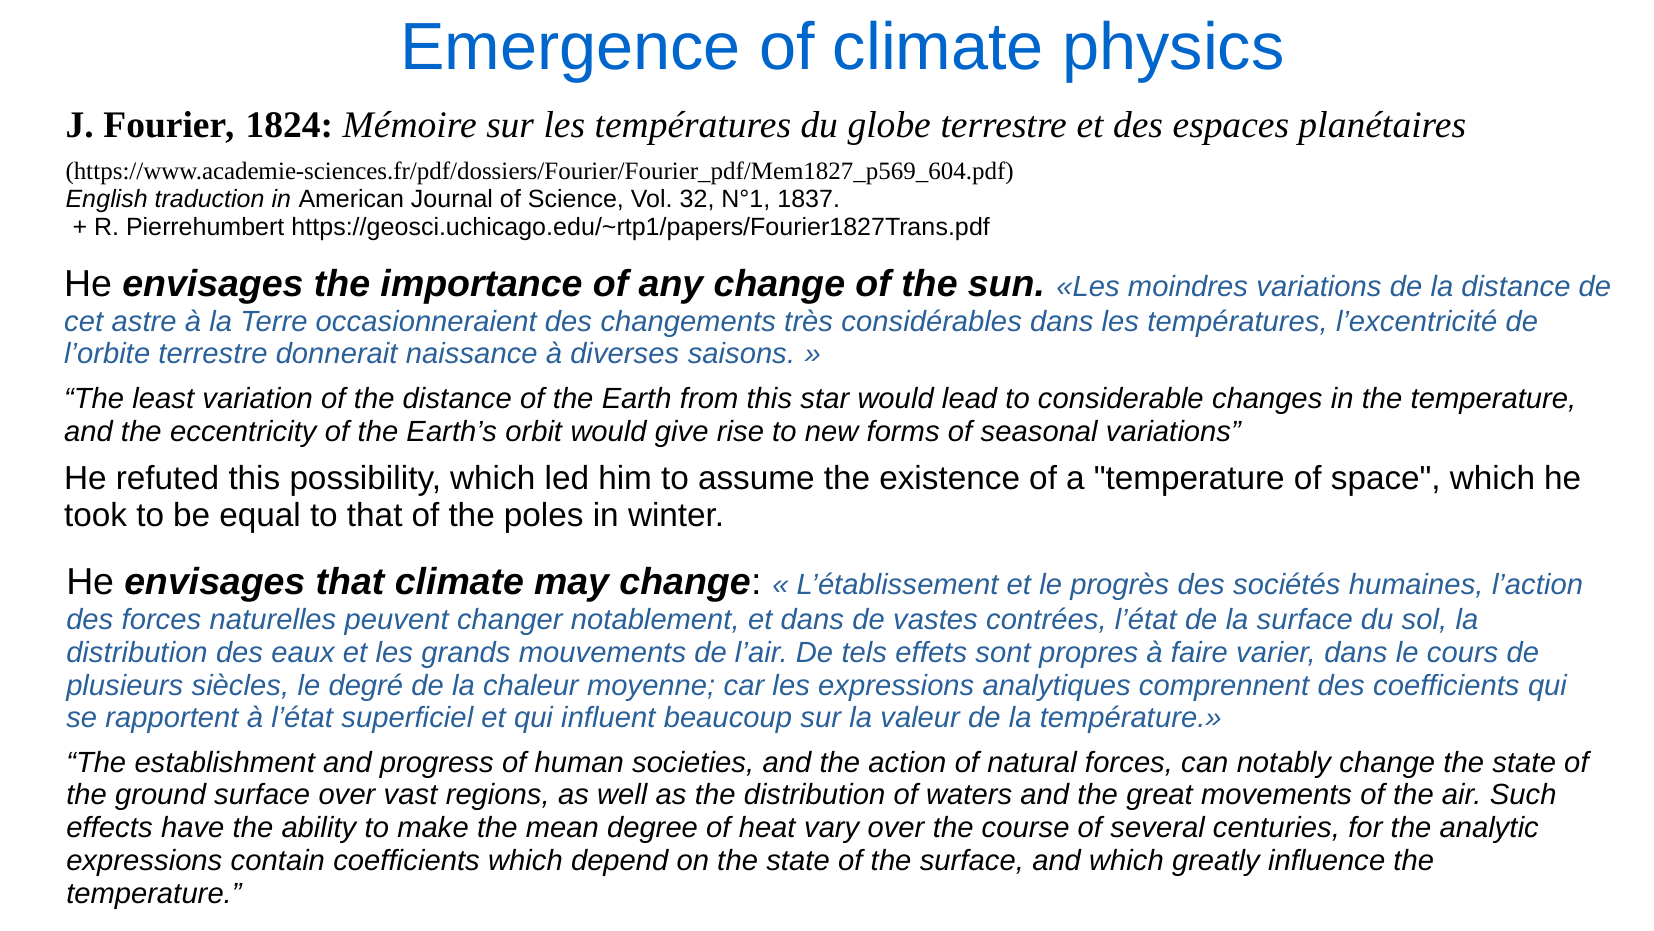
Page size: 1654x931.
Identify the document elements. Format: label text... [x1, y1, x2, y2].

title Emergence of climate physics [74, 3, 1611, 89]
text_box J. Fourier, 1824: Mémoire sur les températures du globe terrestre et des espaces planétaires (https://www.academie-sciences.fr/pdf/dossiers/Fourier/Fourier_pdf/Mem1827_p569_604.pdf) English traduction in American Journal of Science, Vol. 32, N°1, 1837. + R. Pierrehumbert https://geosci.uchicago.edu/~rtp1/papers/Fourier1827Trans.pdf [65, 103, 1636, 243]
text_box He envisages that climate may change: « L’établissement et le progrès des sociétés humaines, l’action des forces naturelles peuvent changer notablement, et dans de vastes contrées, l’état de la surface du sol, la distribution des eaux et les grands mouvements de l’air. De tels effets sont propres à faire varier, dans le cours de plusieurs siècles, le degré de la chaleur moyenne; car les expressions analytiques comprennent des coefficients qui se rapportent à l’état superficiel et qui influent beaucoup sur la valeur de la température.» “The establishment and progress of human societies, and the action of natural forces, can notably change the state of the ground surface over vast regions, as well as the distribution of waters and the great movements of the air. Such effects have the ability to make the mean degree of heat vary over the course of several centuries, for the analytic expressions contain coefficients which depend on the state of the surface, and which greatly influence the temperature.” [51, 553, 1616, 918]
text_box He envisages the importance of any change of the sun. «Les moindres variations de la distance de cet astre à la Terre occasionneraient des changements très considérables dans les températures, l’excentricité de l’orbite terrestre donnerait naissance à diverses saisons. » “The least variation of the distance of the Earth from this star would lead to considerable changes in the temperature, and the eccentricity of the Earth’s orbit would give rise to new forms of seasonal variations” He refuted this possibility, which led him to assume the existence of a "temperature of space", which he took to be equal to that of the poles in winter. [49, 255, 1632, 545]
